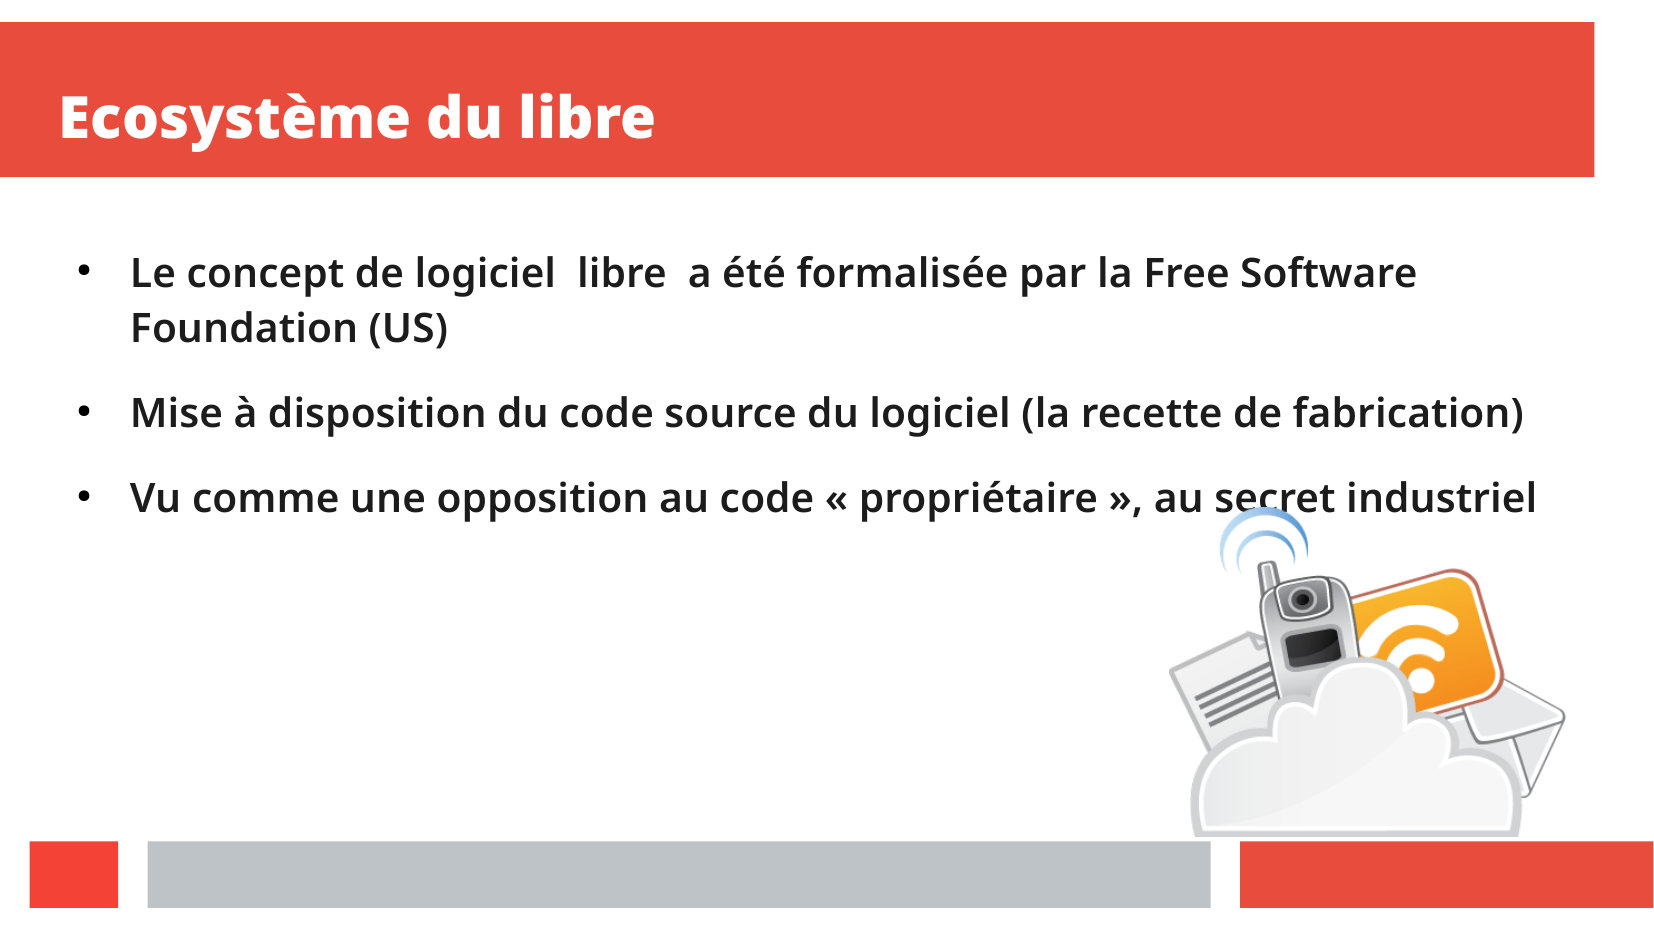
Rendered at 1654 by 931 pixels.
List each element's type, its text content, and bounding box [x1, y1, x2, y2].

list Le concept de logiciel libre a été formalisée par la Free Software Foundation (US) Mise à disposition du code source du logiciel (la recette de fabrication) Vu comme une opposition au code « propriétaire », au secret industriel [59, 243, 1565, 820]
picture [1169, 507, 1576, 837]
title Ecosystème du libre [59, 44, 1595, 156]
